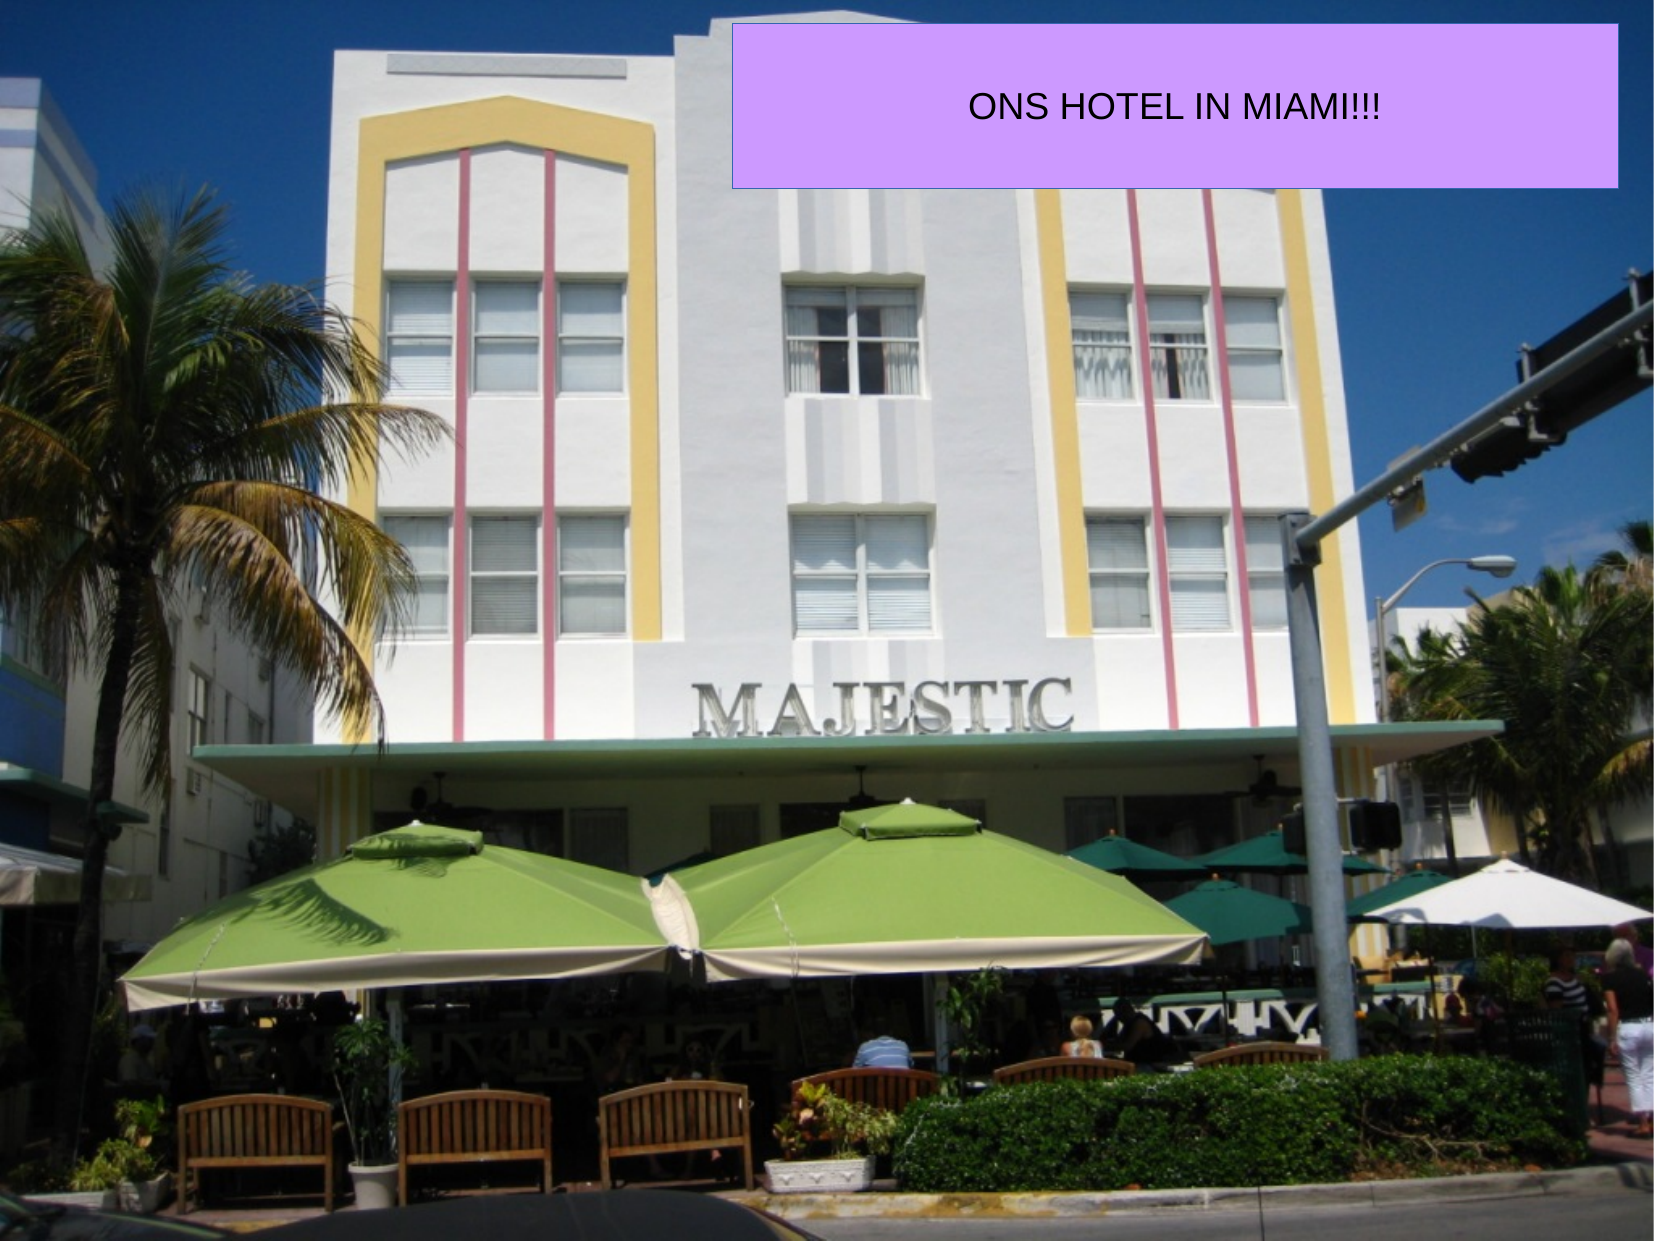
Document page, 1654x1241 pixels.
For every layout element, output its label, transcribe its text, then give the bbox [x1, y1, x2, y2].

text_box ONS HOTEL IN MIAMI!!! [732, 23, 1619, 189]
picture [0, 0, 1654, 1241]
